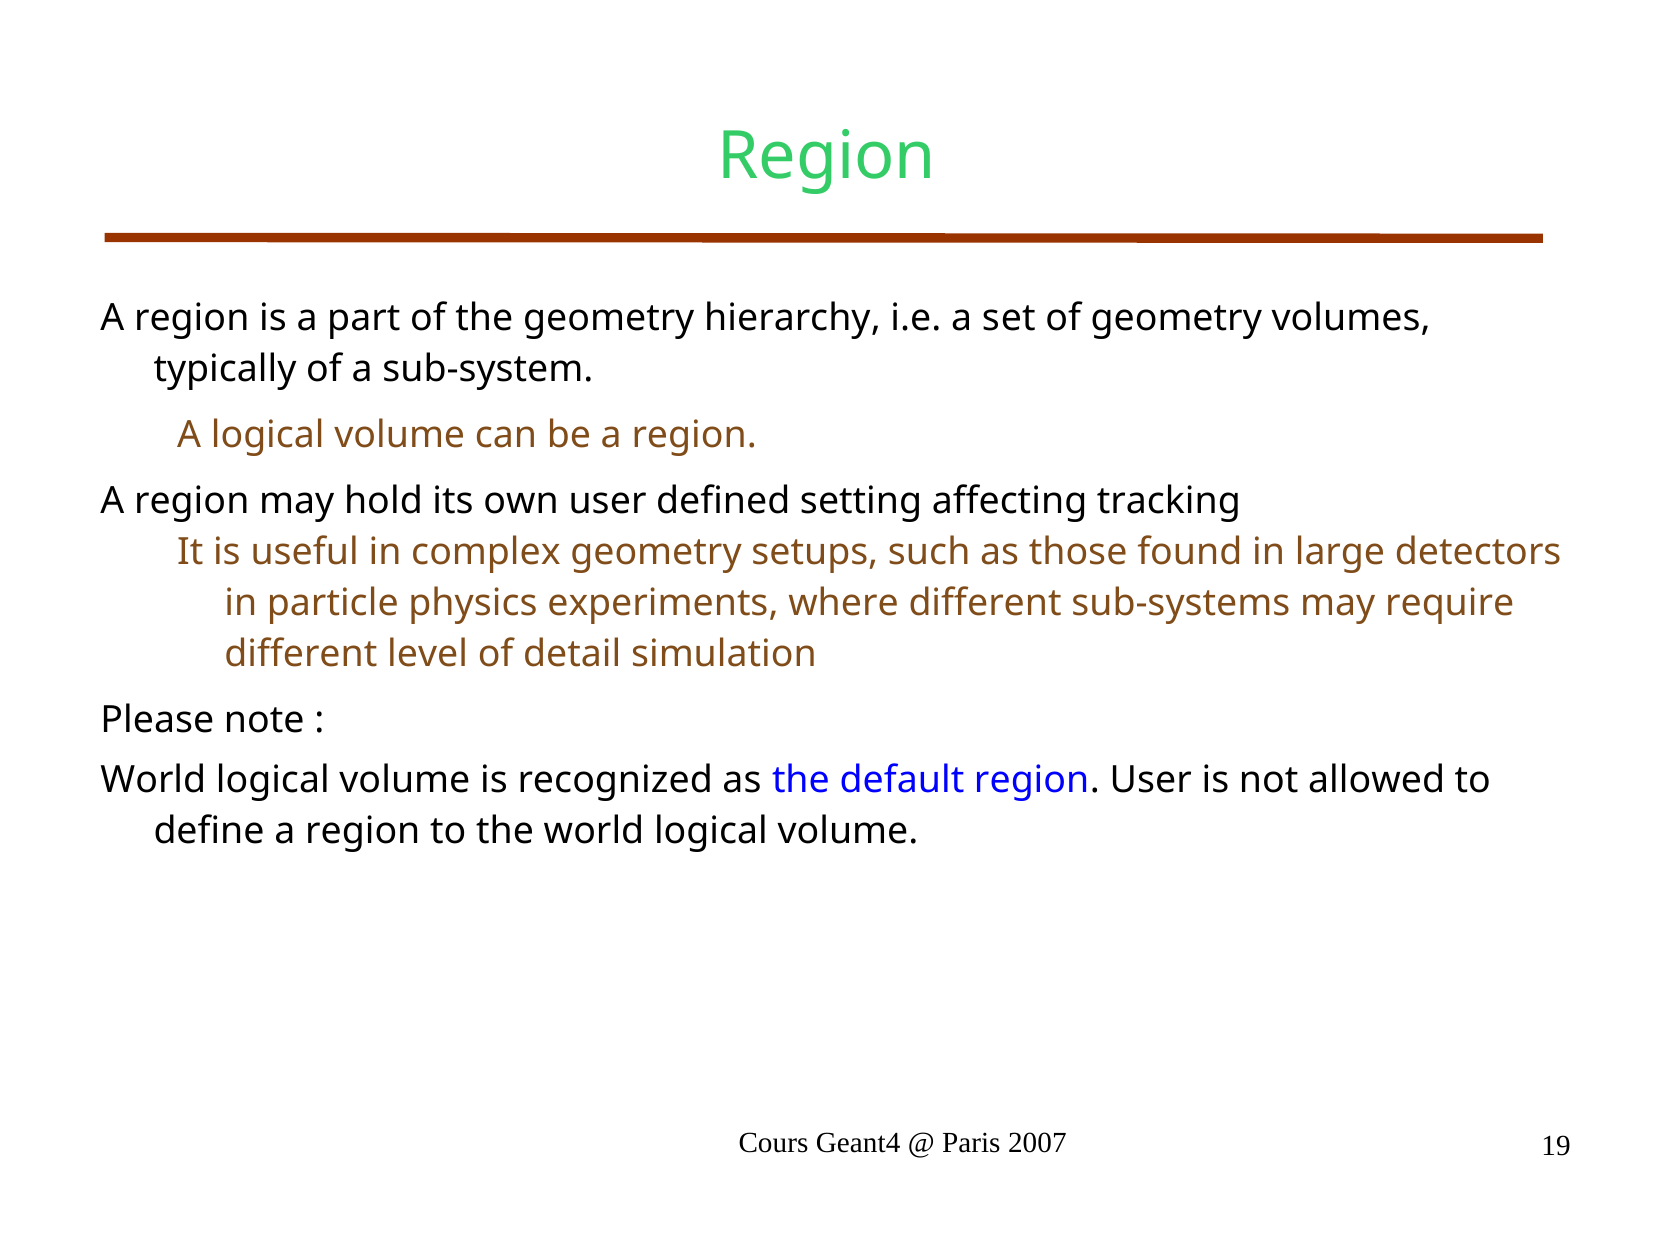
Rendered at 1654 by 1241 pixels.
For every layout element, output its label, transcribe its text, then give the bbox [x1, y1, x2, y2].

list A region is a part of the geometry hierarchy, i.e. a set of geometry volumes, typically of a sub-system. A logical volume can be a region. A region may hold its own user defined setting affecting tracking It is useful in complex geometry setups, such as those found in large detectors in particle physics experiments, where different sub-systems may require different level of detail simulation Please note : World logical volume is recognized as the default region. User is not allowed to define a region to the world logical volume. [82, 290, 1571, 1109]
title Region [82, 49, 1571, 257]
